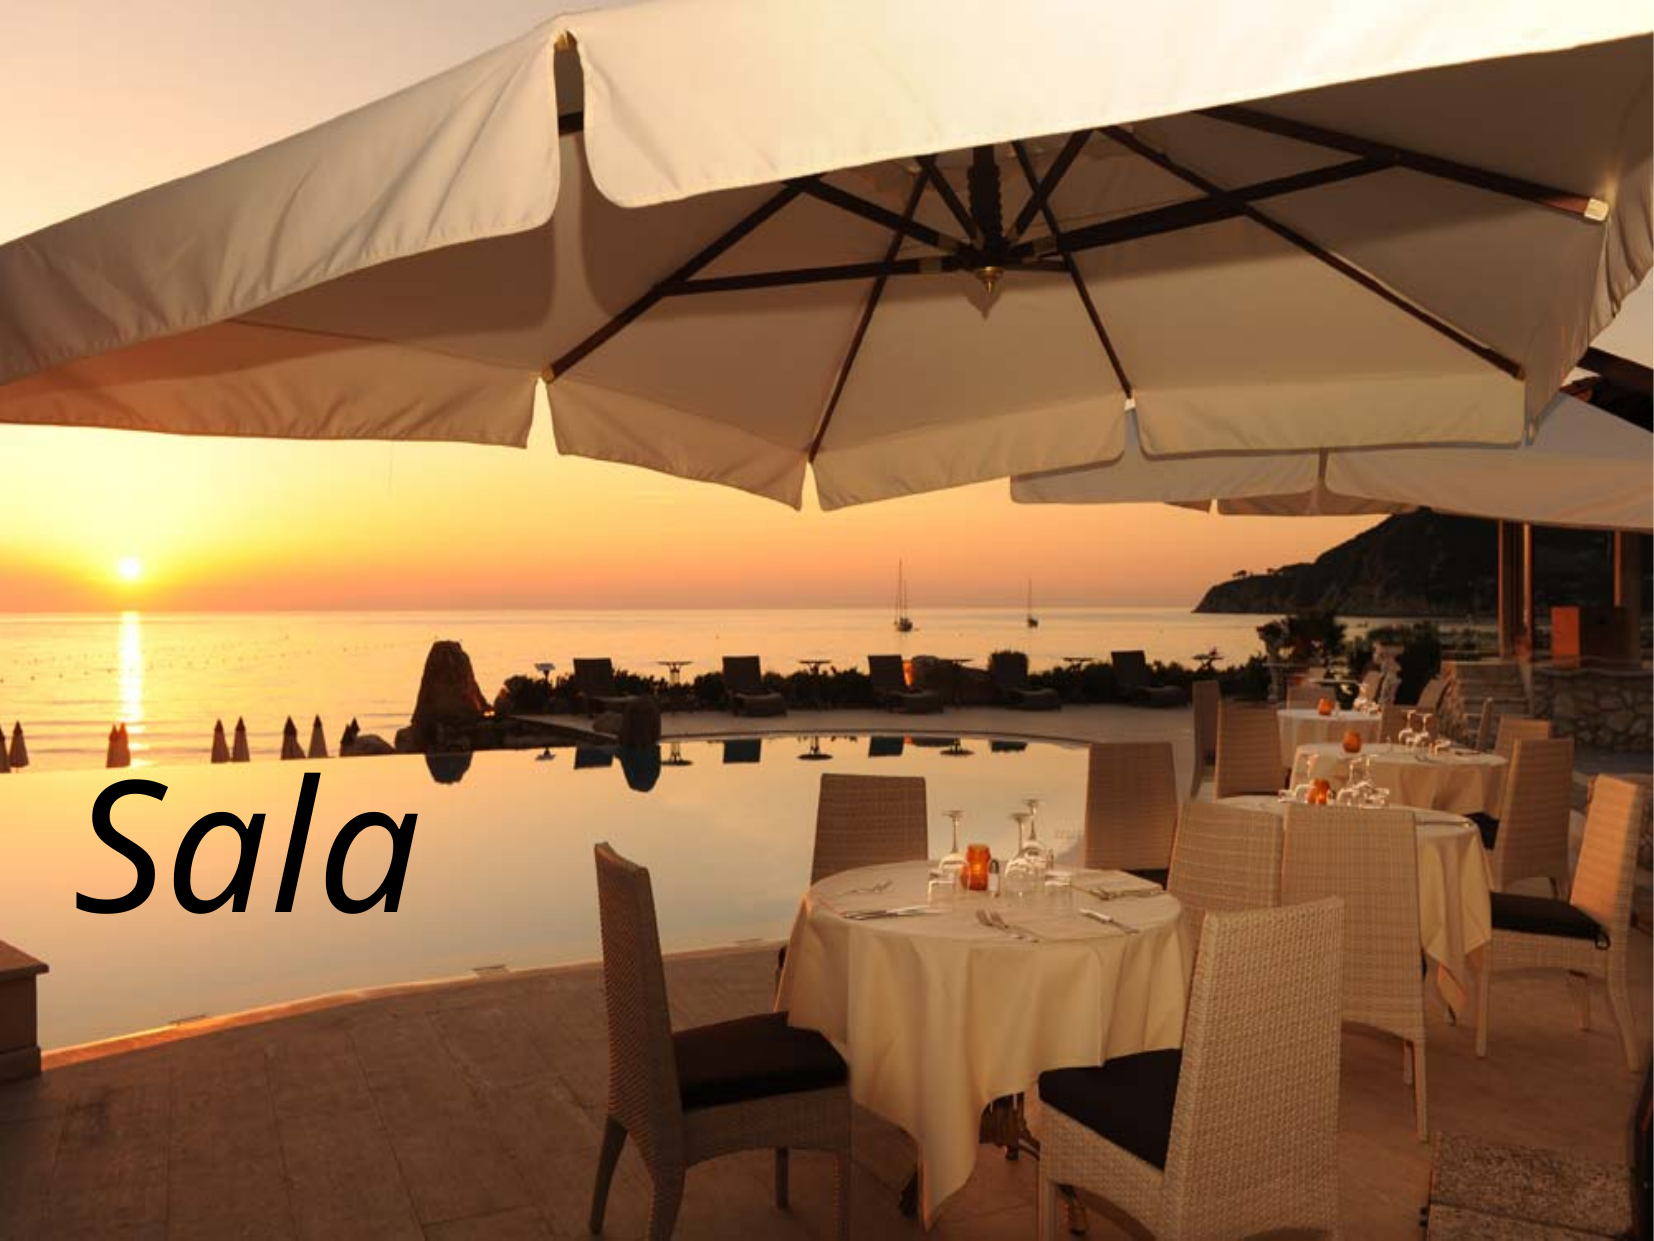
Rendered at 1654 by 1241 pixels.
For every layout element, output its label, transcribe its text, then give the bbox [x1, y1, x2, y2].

picture [0, 0, 1654, 1241]
text_box Sala [59, 708, 320, 1061]
